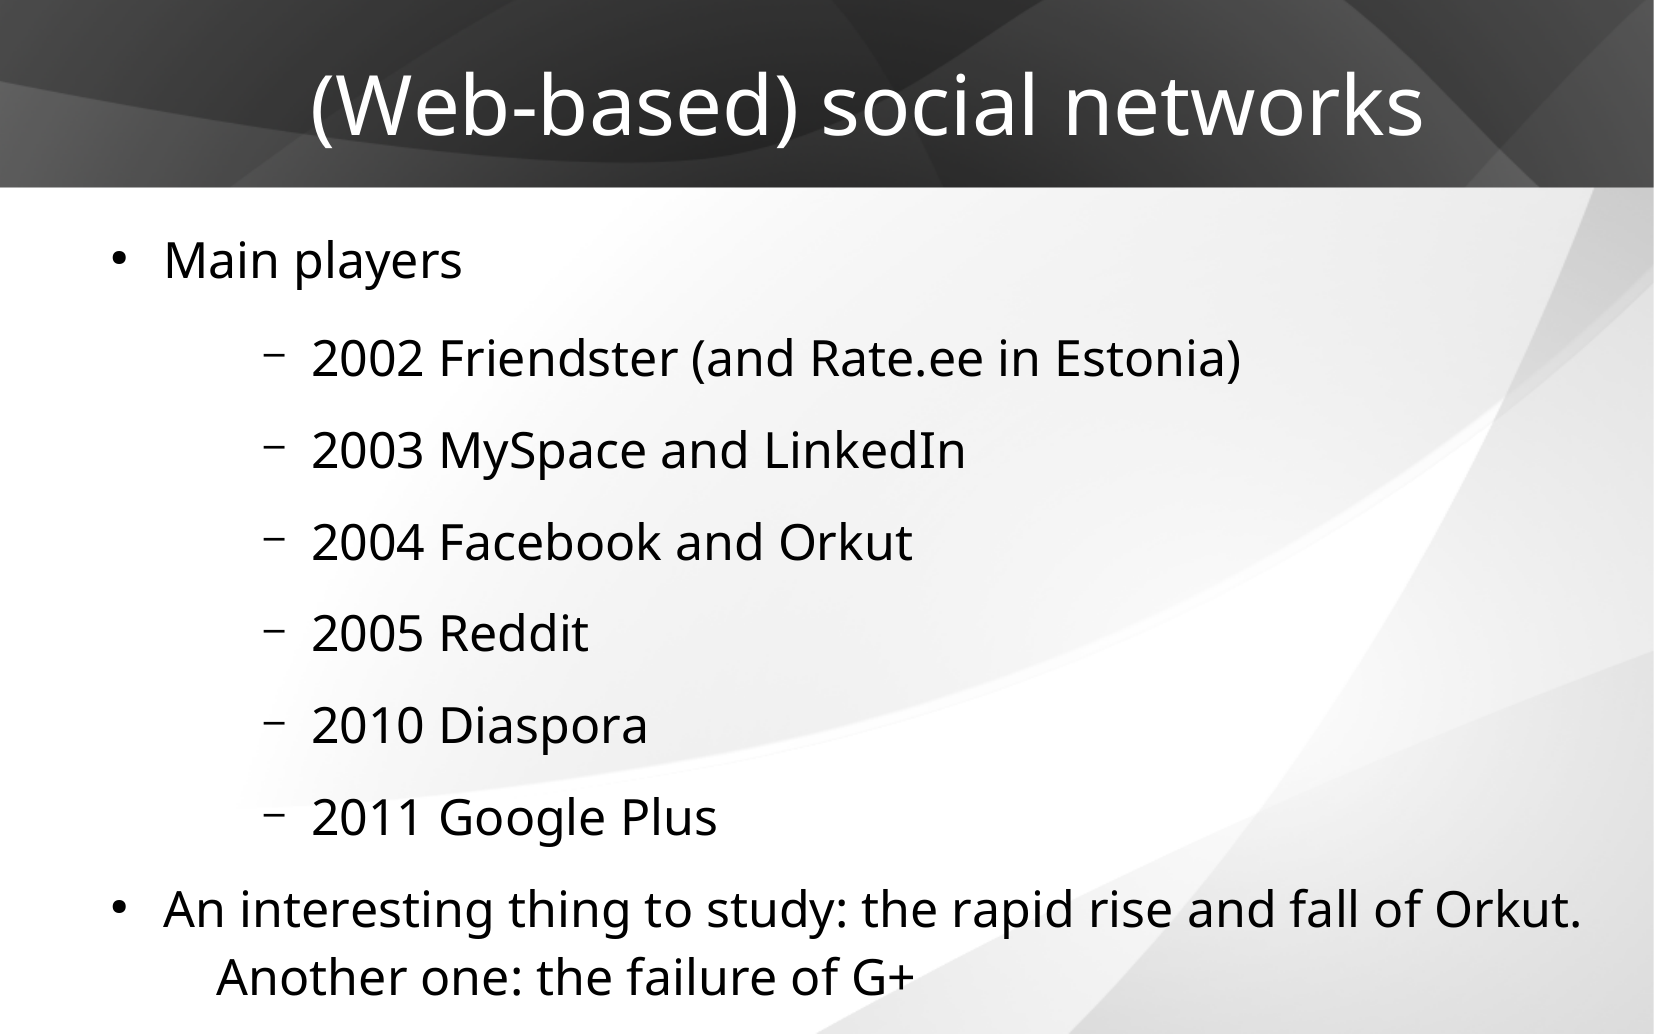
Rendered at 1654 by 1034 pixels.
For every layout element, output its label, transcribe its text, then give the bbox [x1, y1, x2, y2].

list Main players 2002 Friendster (and Rate.ee in Estonia) 2003 MySpace and LinkedIn 2004 Facebook and Orkut 2005 Reddit 2010 Diaspora 2011 Google Plus An interesting thing to study: the rapid rise and fall of Orkut. Another one: the failure of G+ The usage rapidly exceeded the initial idea [75, 225, 1613, 1021]
picture [0, 0, 1654, 1034]
title (Web-based) social networks [124, 0, 1613, 208]
